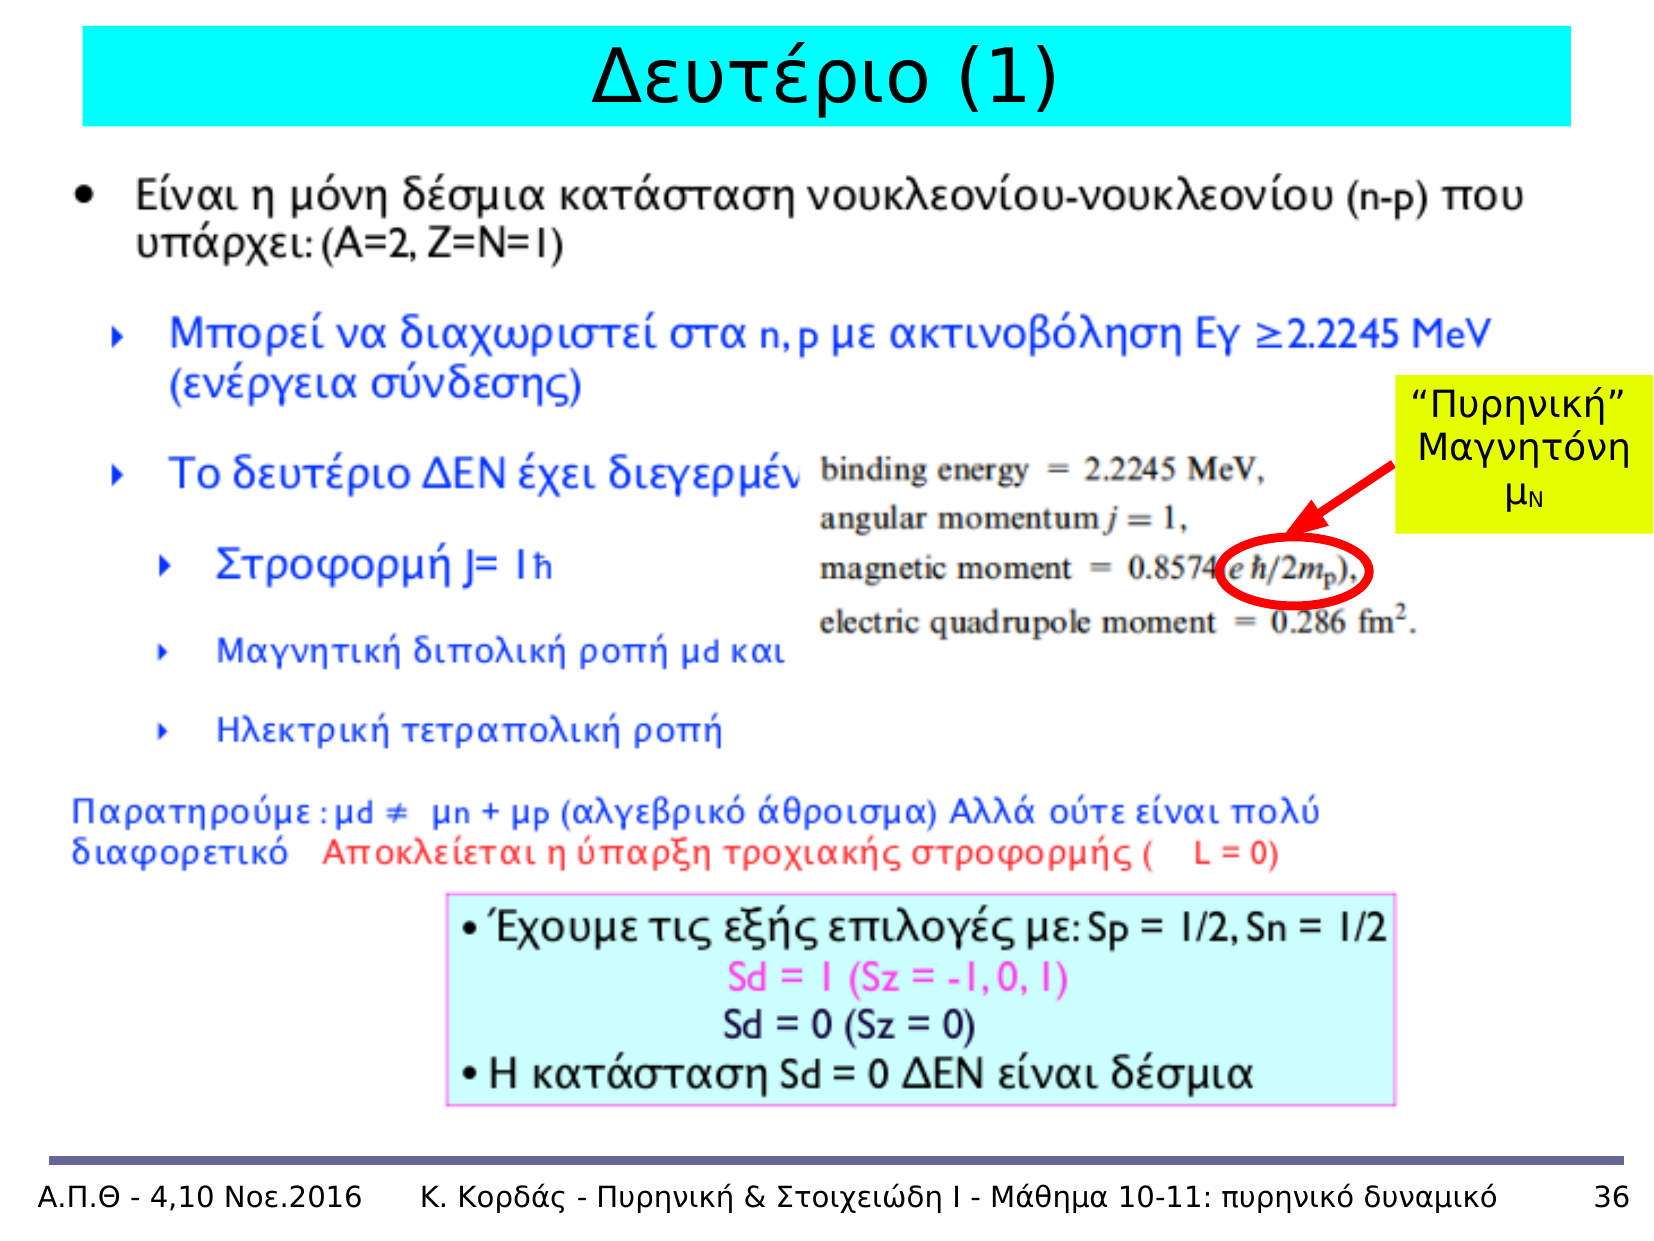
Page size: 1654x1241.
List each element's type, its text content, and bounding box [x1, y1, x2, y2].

text_box “Πυρηνική” Μαγνητόνη μΝ [1395, 375, 1654, 534]
picture [49, 149, 1595, 1126]
title Δευτέριο (1) [82, 32, 1571, 120]
picture [1224, 542, 1364, 601]
